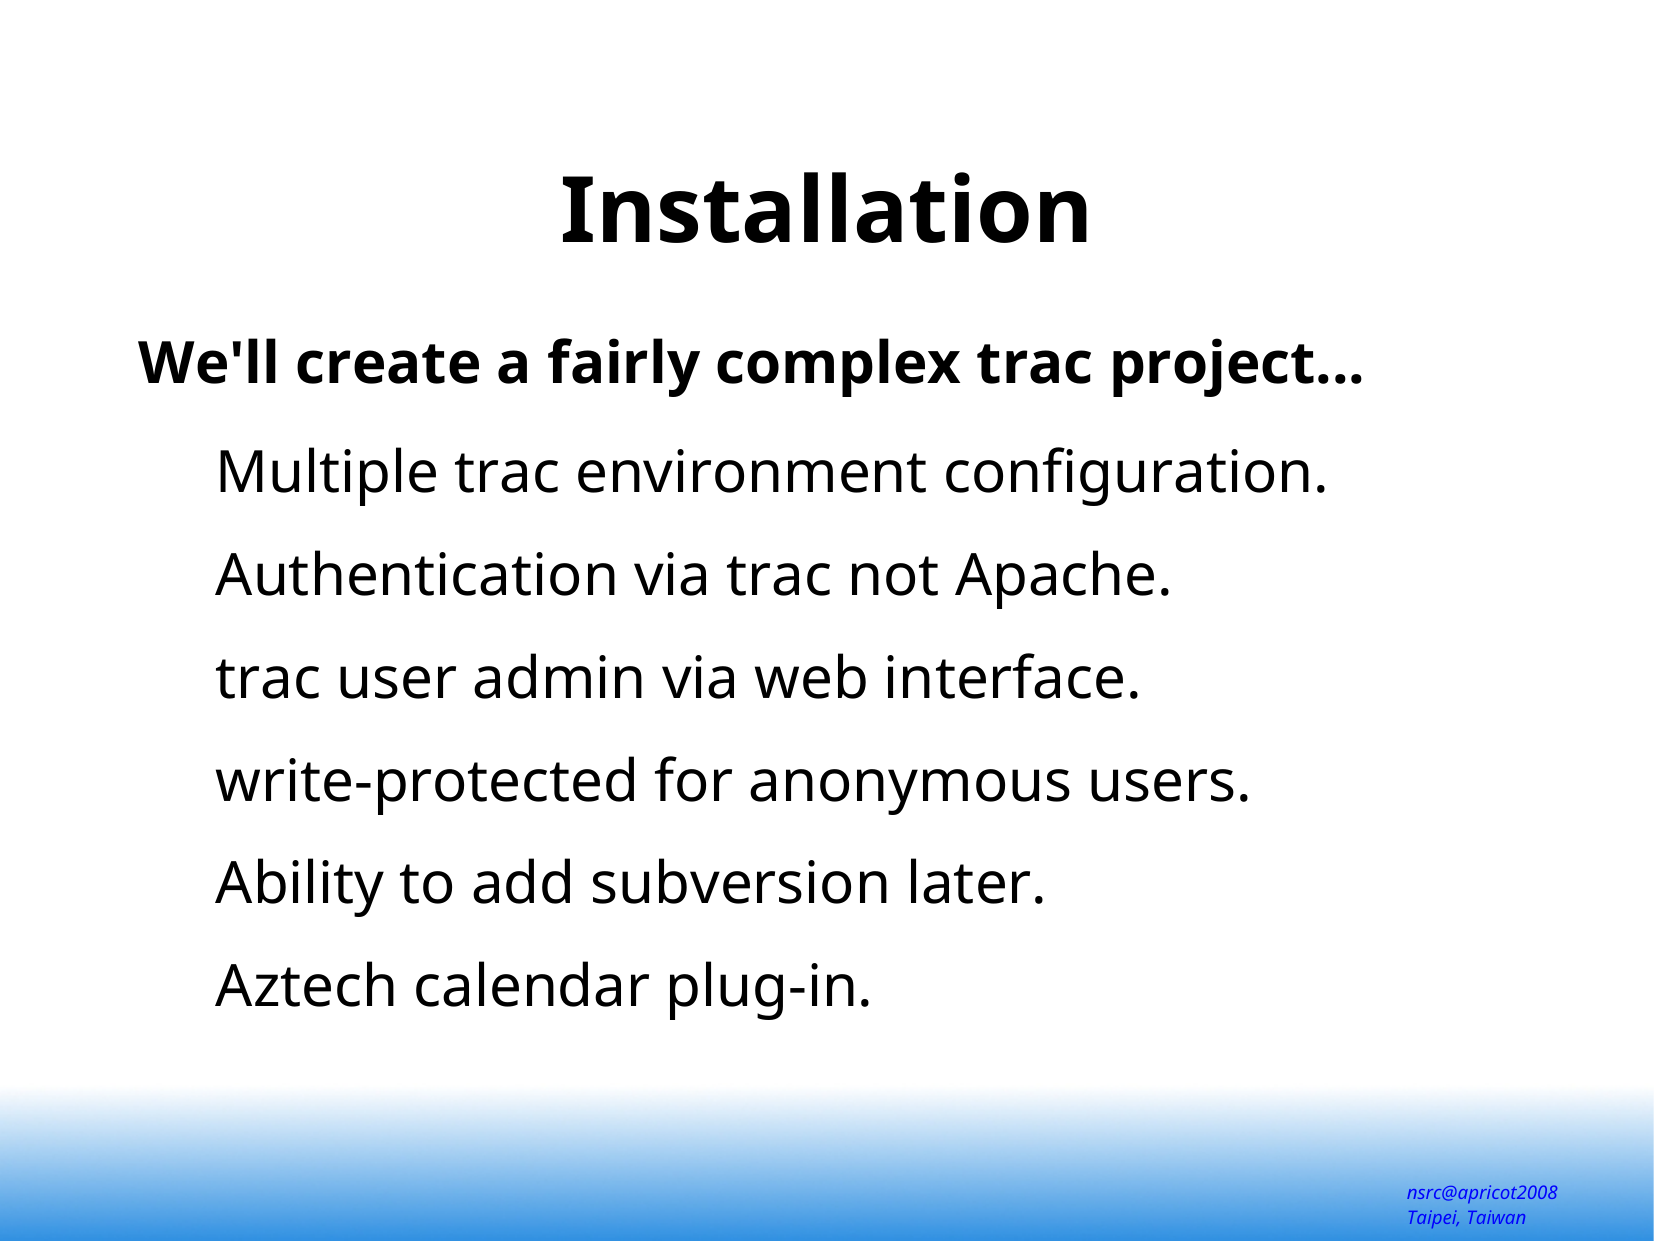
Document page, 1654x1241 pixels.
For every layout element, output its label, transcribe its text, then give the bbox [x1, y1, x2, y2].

title Installation [121, 102, 1534, 311]
picture [0, 1083, 1654, 1241]
list We'll create a fairly complex trac project... Multiple trac environment configuration. Authentication via trac not Apache. trac user admin via web interface. write-protected for anonymous users. Ability to add subversion later. Aztech calendar plug-in. [121, 321, 1559, 1111]
